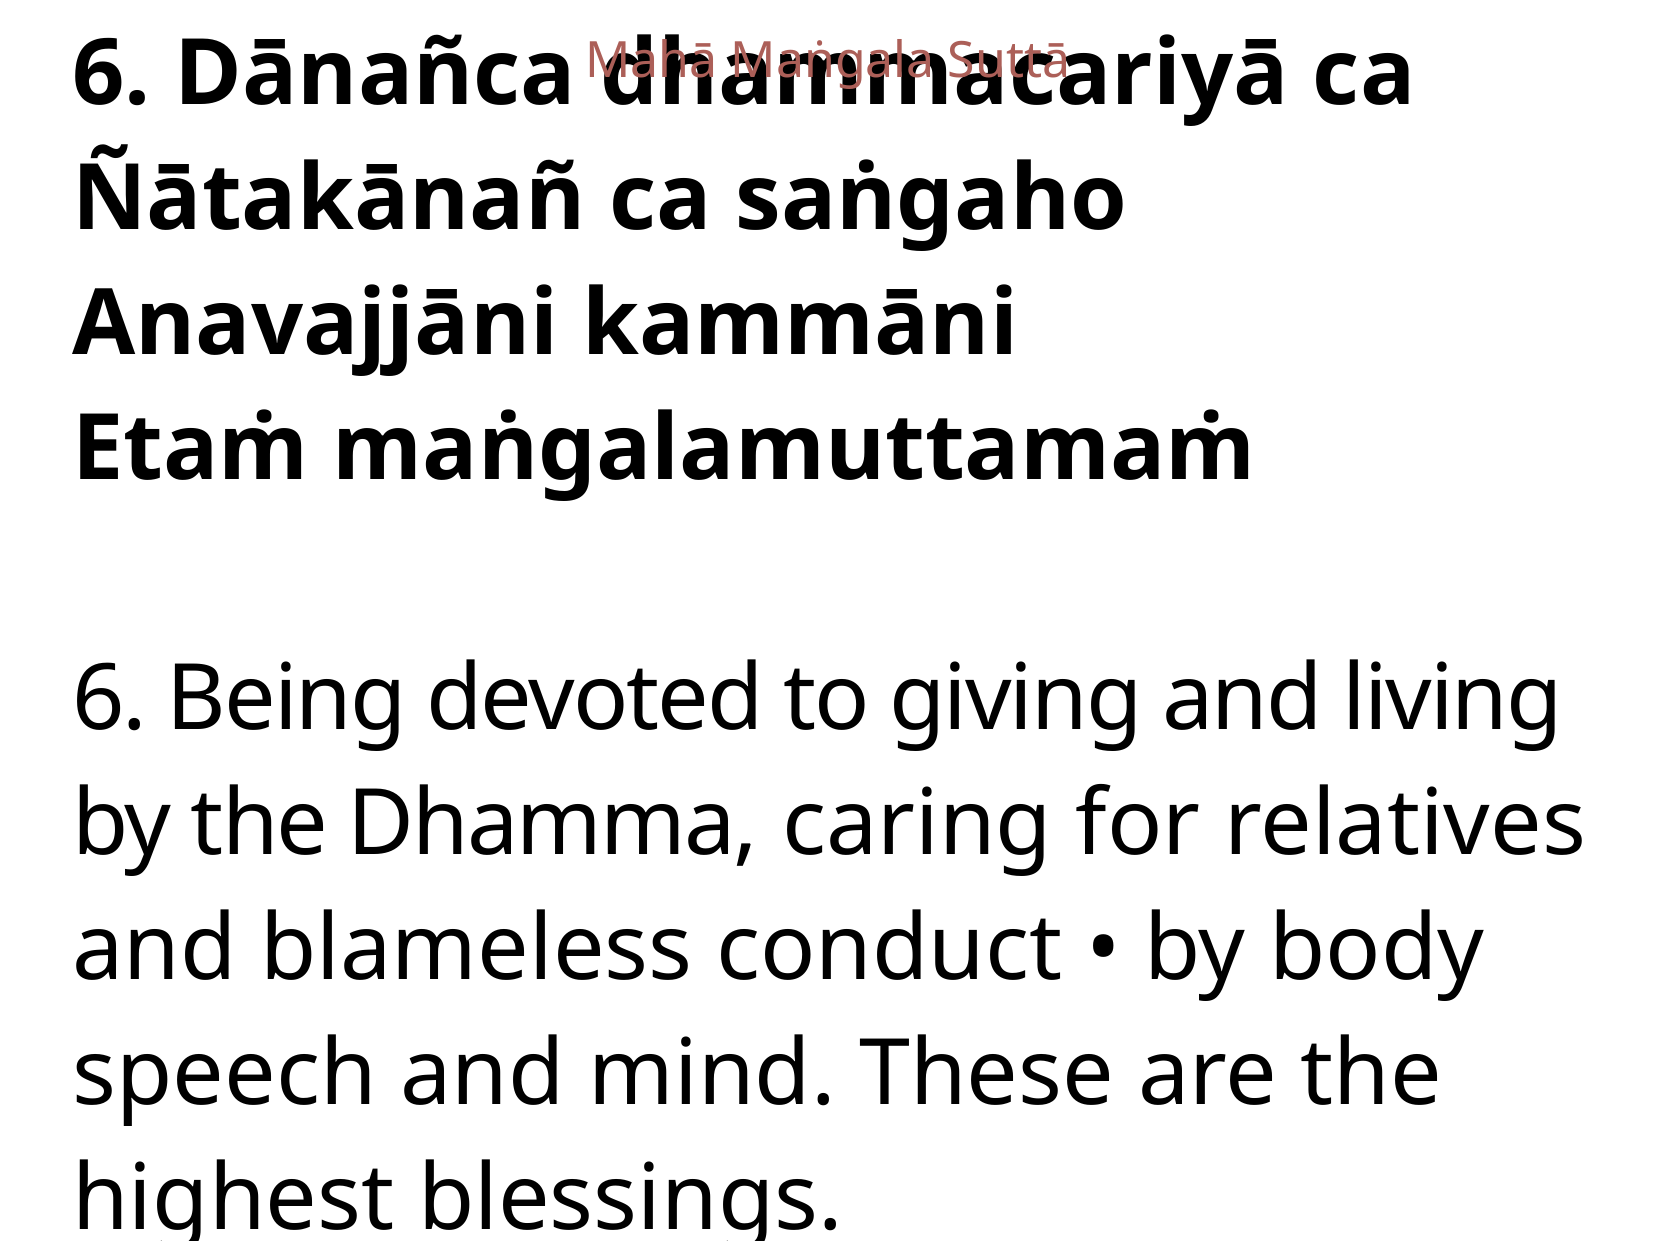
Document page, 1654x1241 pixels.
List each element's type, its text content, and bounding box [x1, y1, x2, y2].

text_box Mahā Maṅgala Suttā [0, 16, 1653, 97]
text_box 6. Dānañca dhammacariyā ca Ñātakānañ ca saṅgaho Anavajjāni kammāni Etaṁ maṅgalamuttamaṁ 6. Being devoted to giving and living by the Dhamma, caring for relatives and blameless conduct • by body speech and mind. These are the highest blessings. [72, 97, 1631, 1203]
